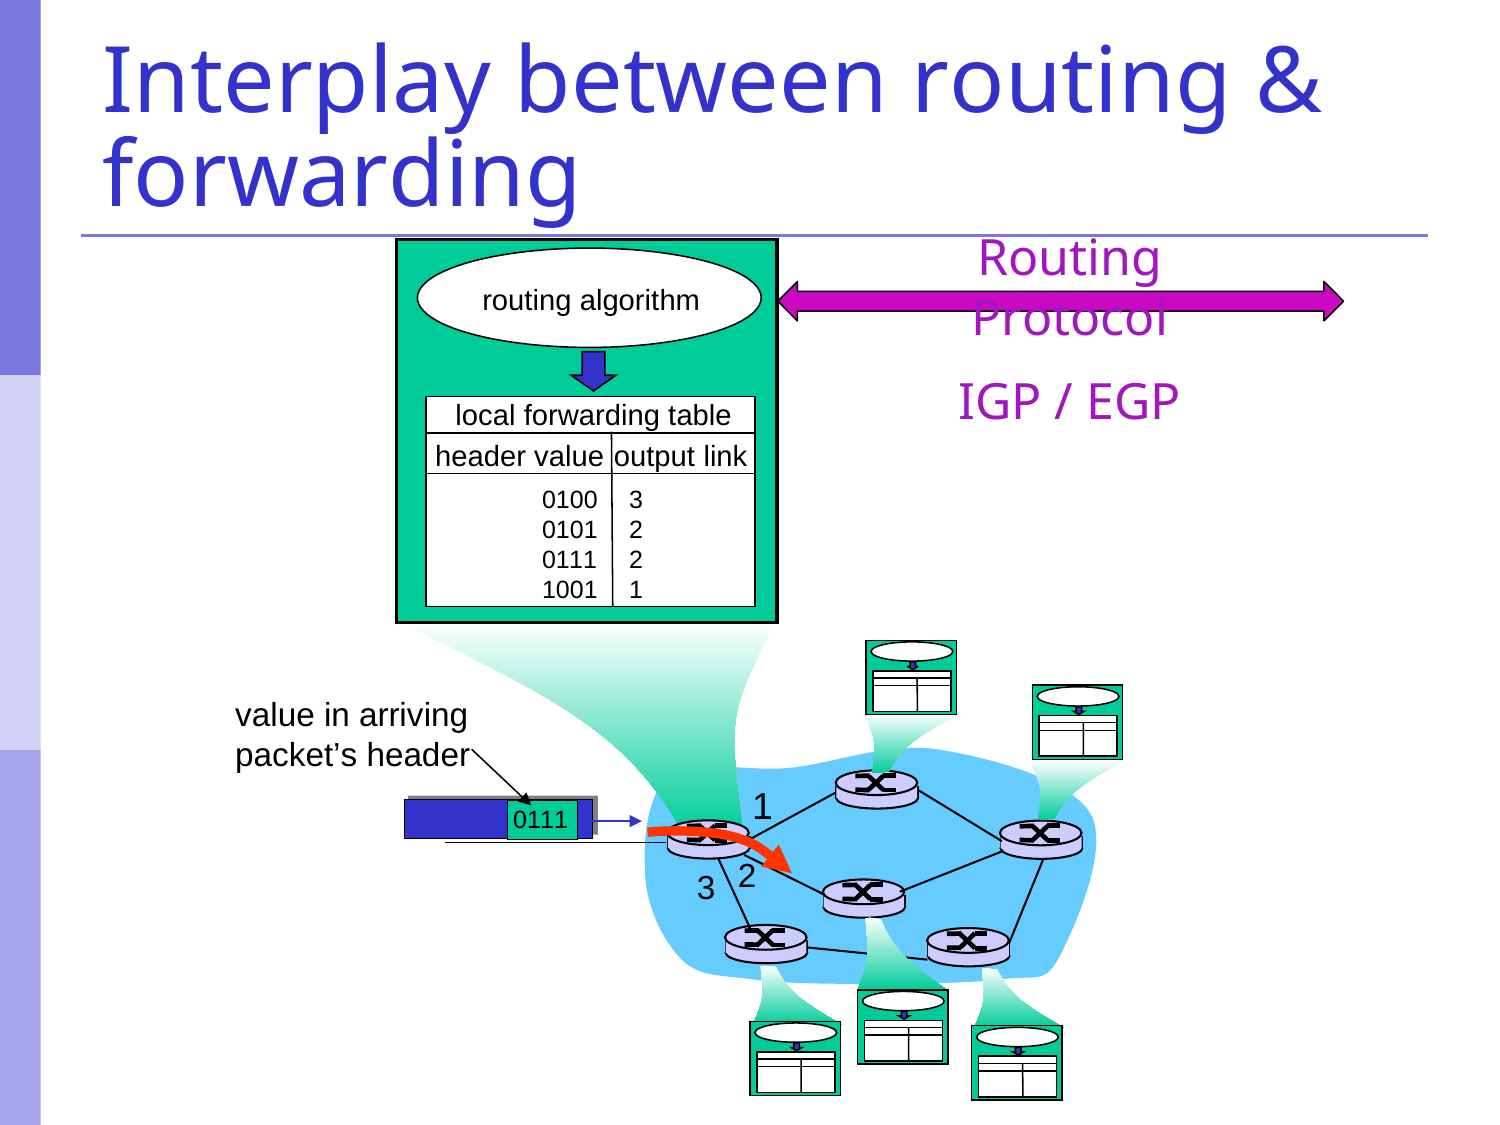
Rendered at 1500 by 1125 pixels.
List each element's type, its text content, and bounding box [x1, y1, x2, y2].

text_box [1024, 1064, 1056, 1070]
text_box [918, 679, 951, 685]
text_box [585, 822, 598, 839]
text_box [865, 1036, 907, 1061]
text_box [585, 795, 598, 820]
text_box [404, 795, 498, 839]
text_box output link [595, 434, 610, 473]
text_box [396, 239, 1126, 1058]
text_box [802, 1067, 835, 1092]
text_box [1024, 1072, 1056, 1097]
text_box [802, 1060, 835, 1066]
text_box [872, 640, 952, 668]
text_box [919, 686, 951, 711]
text_box [979, 1072, 1022, 1097]
text_box [910, 1036, 942, 1061]
text_box [1039, 731, 1082, 756]
text_box [865, 1021, 942, 1027]
text_box 3 2 2 1 [614, 475, 658, 612]
text_box header value [420, 429, 595, 480]
text_box 0100 0101 0111 1001 [527, 475, 613, 612]
text_box [910, 1028, 942, 1034]
text_box [873, 671, 951, 677]
text_box [978, 1028, 1057, 1063]
text_box [863, 990, 943, 1018]
text_box routing algorithm [438, 273, 745, 325]
text_box [1039, 723, 1082, 730]
text_box [873, 679, 916, 685]
text_box [1085, 723, 1117, 730]
text_box [865, 1028, 907, 1034]
text_box [757, 1060, 800, 1066]
text_box [873, 686, 916, 711]
text_box [757, 1067, 800, 1092]
text_box 1 [737, 774, 788, 835]
text_box [1085, 731, 1117, 756]
title Interplay between routing & forwarding [87, 29, 1363, 234]
text_box [1039, 716, 1117, 722]
text_box [1038, 685, 1118, 713]
text_box [979, 1064, 1021, 1070]
text_box value in arriving packet’s header [220, 685, 486, 781]
text_box 0111 [498, 795, 585, 842]
text_box local forwarding table [440, 388, 748, 429]
text_box Routing Protocol IGP / EGP [862, 217, 1278, 438]
text_box 3 [682, 858, 731, 914]
text_box [1278, 281, 1344, 321]
text_box output link [595, 429, 767, 481]
text_box 2 [723, 846, 772, 902]
